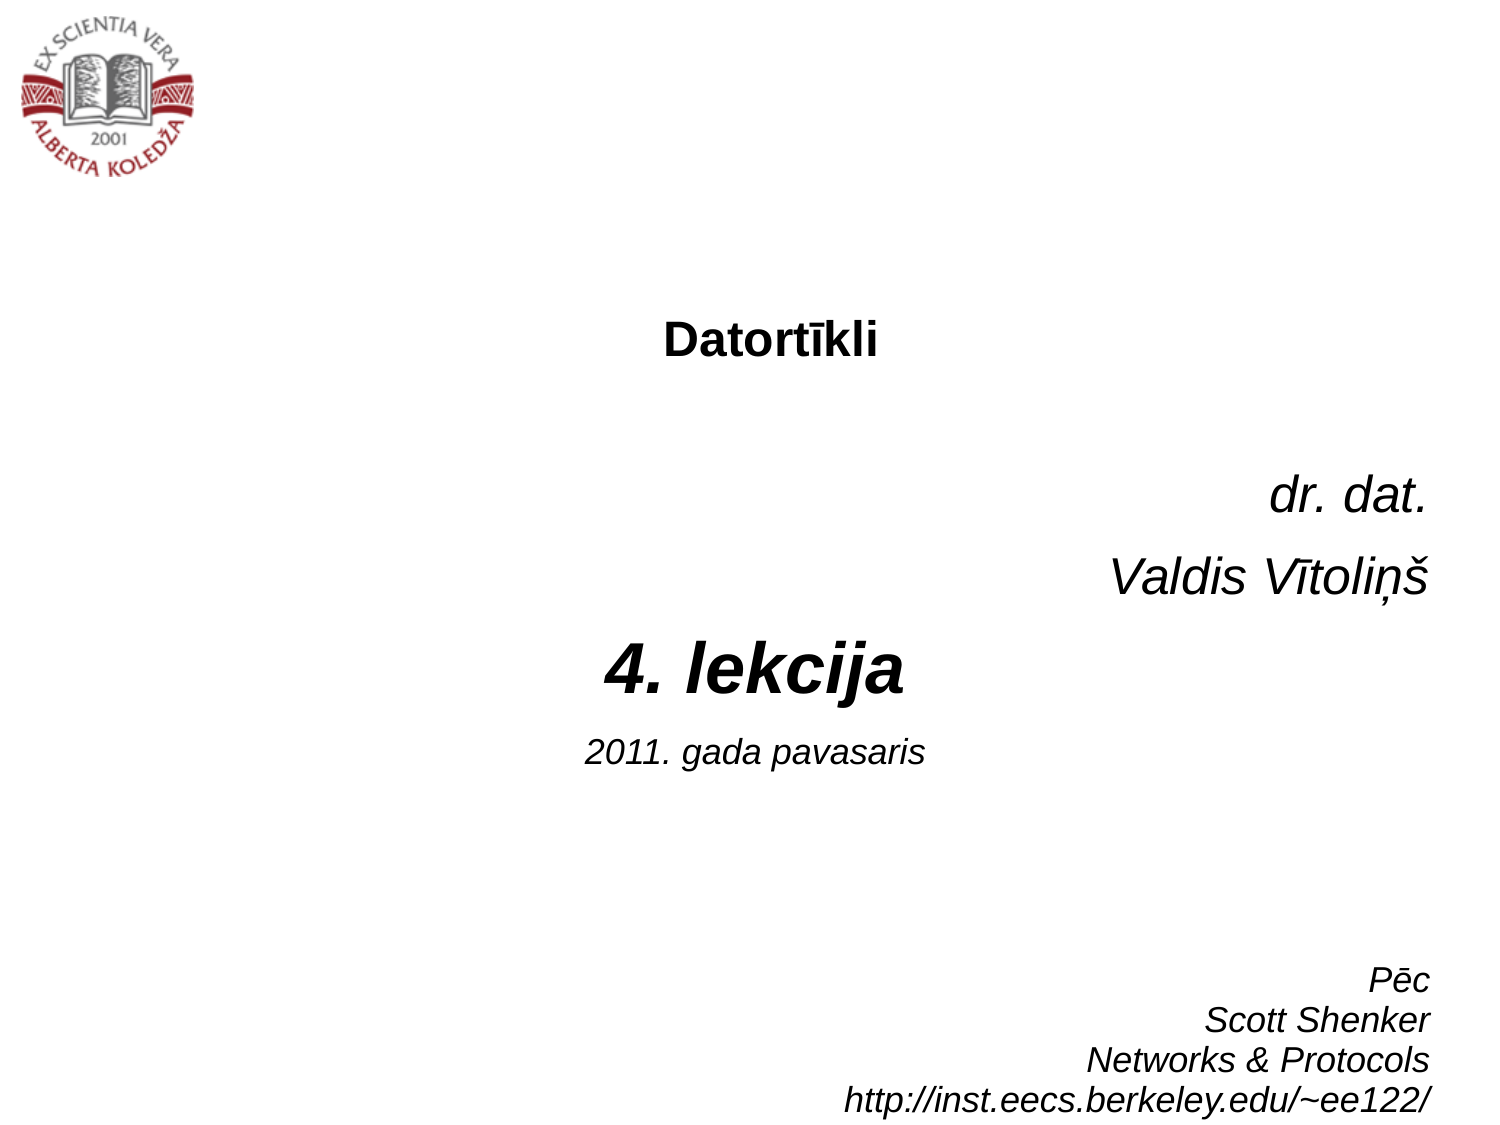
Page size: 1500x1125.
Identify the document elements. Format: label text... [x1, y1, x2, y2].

title Datortīkli [187, 283, 1356, 384]
list dr. dat. Valdis Vītoliņš 4. lekcija 2011. gada pavasaris Pēc Scott Shenker Networks & Protocols http://inst.eecs.berkeley.edu/~ee122/ [80, 384, 1431, 1125]
picture [21, 16, 194, 177]
